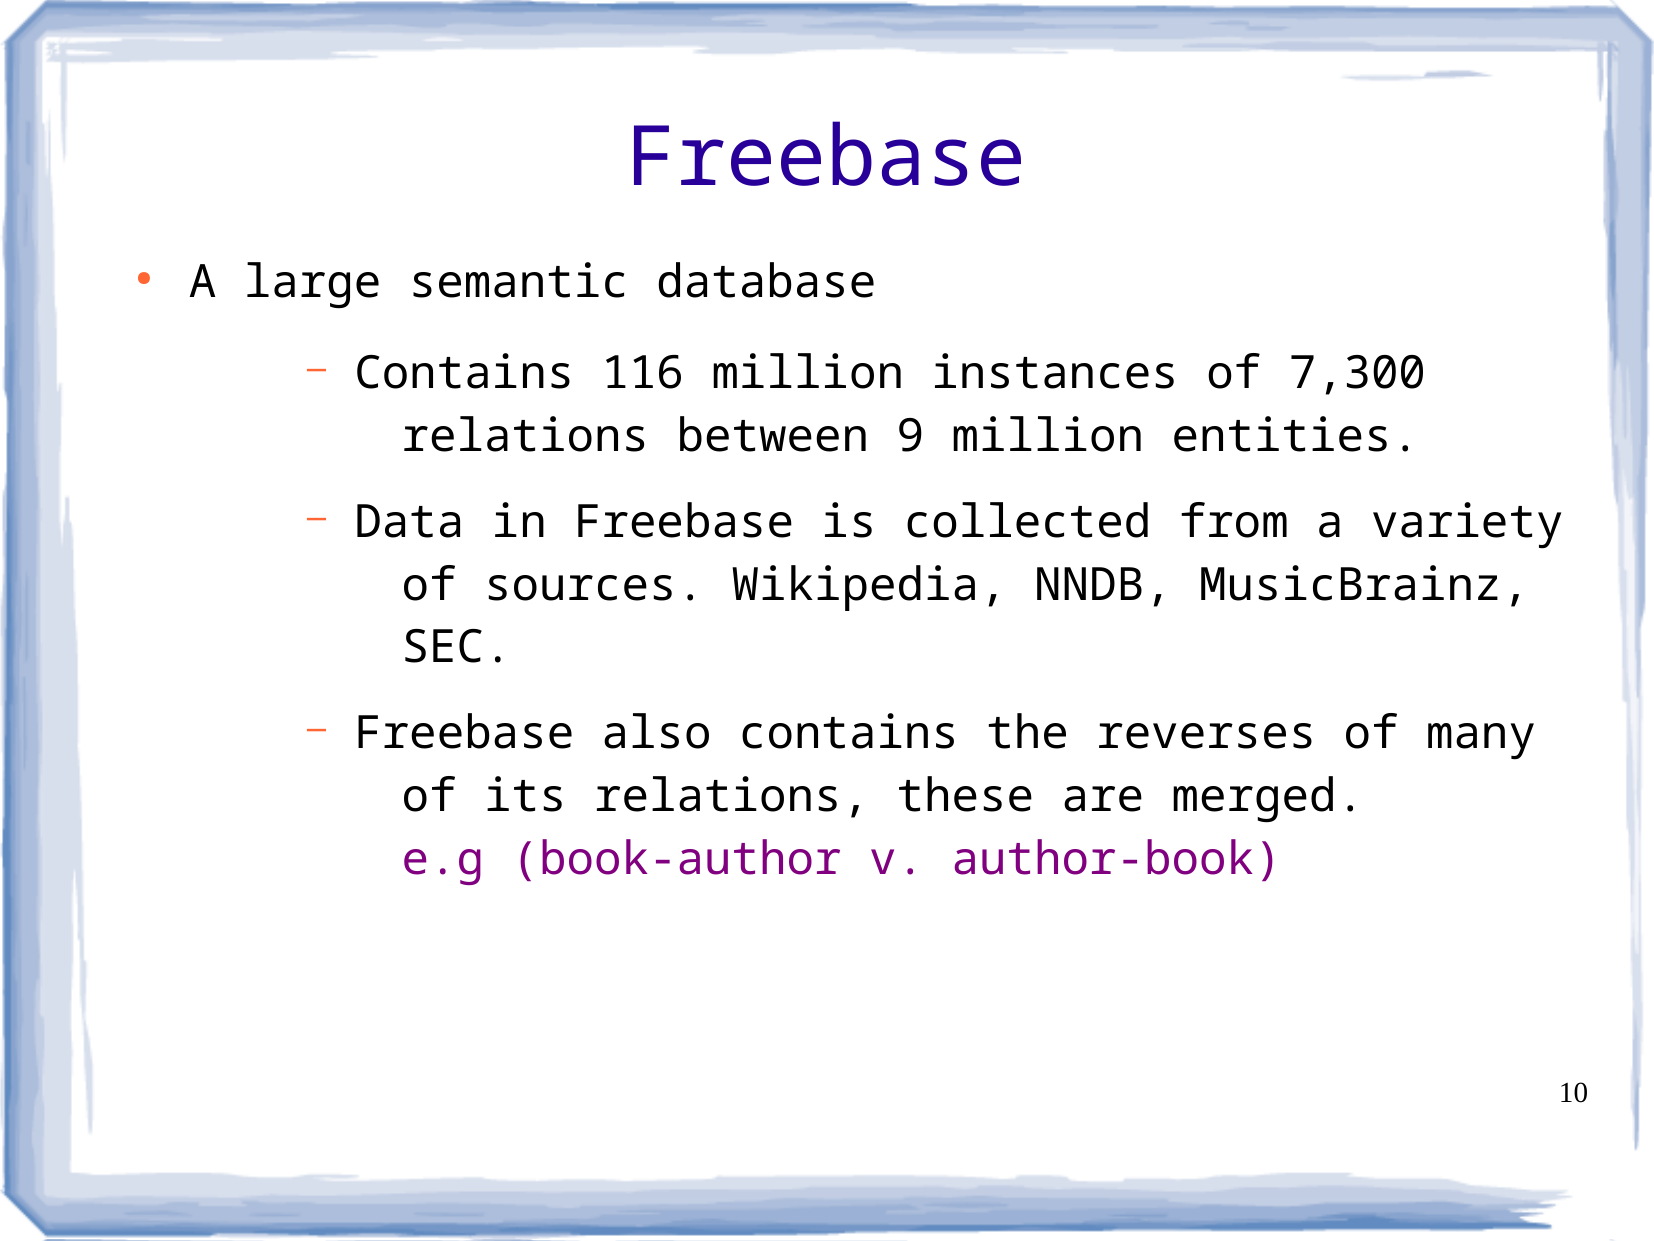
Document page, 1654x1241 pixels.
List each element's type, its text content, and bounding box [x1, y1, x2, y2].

picture [0, 0, 1654, 1241]
title Freebase [82, 49, 1571, 257]
list A large semantic database Contains 116 million instances of 7,300 relations between 9 million entities. Data in Freebase is collected from a variety of sources. Wikipedia, NNDB, MusicBrainz, SEC. Freebase also contains the reverses of many of its relations, these are merged. e.g (book-author v. author-book) [118, 247, 1571, 1028]
